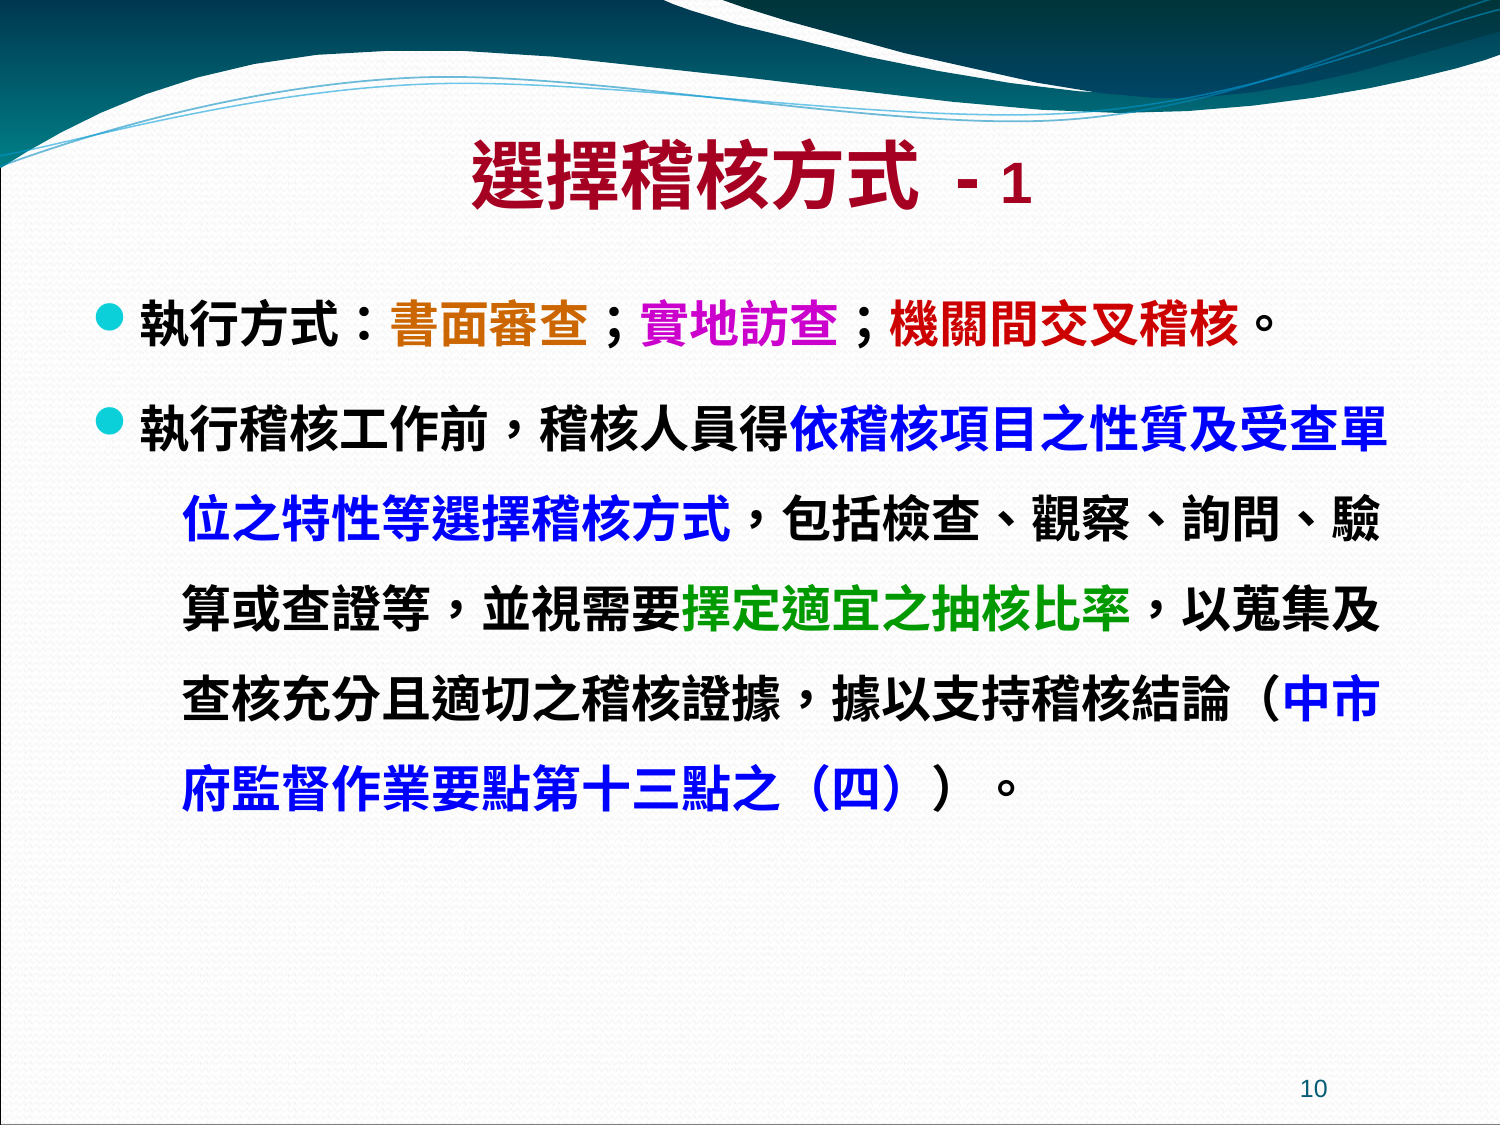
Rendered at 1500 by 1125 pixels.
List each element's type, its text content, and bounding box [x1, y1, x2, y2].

title 選擇稽核方式 - 1 [76, 31, 1427, 219]
text_box [1299, 1042, 1426, 1103]
list 執行方式：書面審查；實地訪查；機關間交叉稽核。 執行稽核工作前，稽核人員得依稽核項目之性質及受查單位之特性等選擇稽核方式，包括檢查、觀察、詢問、驗算或查證等，並視需要擇定適宜之抽核比率，以蒐集及查核充分且適切之稽核證據，據以支持稽核結論（中市府監督作業要點第十三點之（四））。 [76, 255, 1427, 965]
